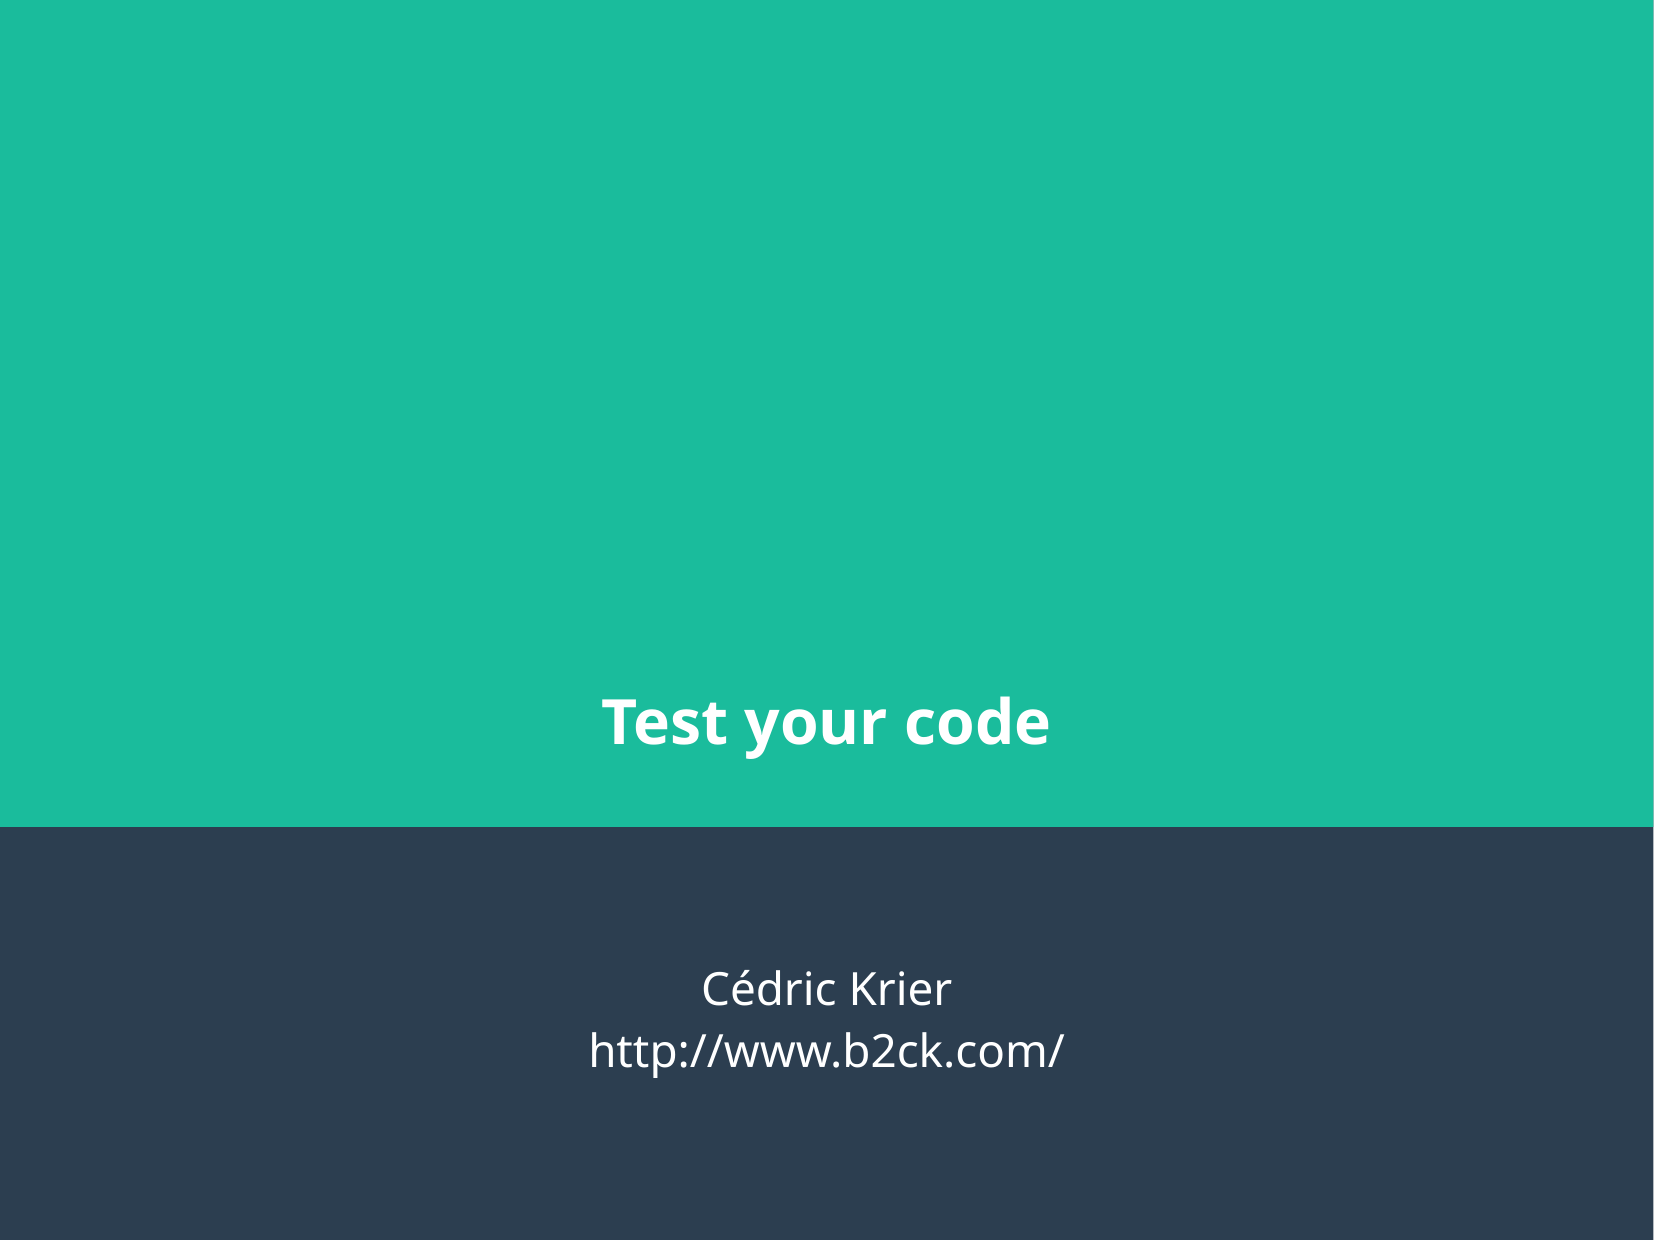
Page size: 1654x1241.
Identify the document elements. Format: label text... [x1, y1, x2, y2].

subtitle Cédric Krier http://www.b2ck.com/ [59, 856, 1595, 1182]
title Test your code [59, 620, 1595, 778]
